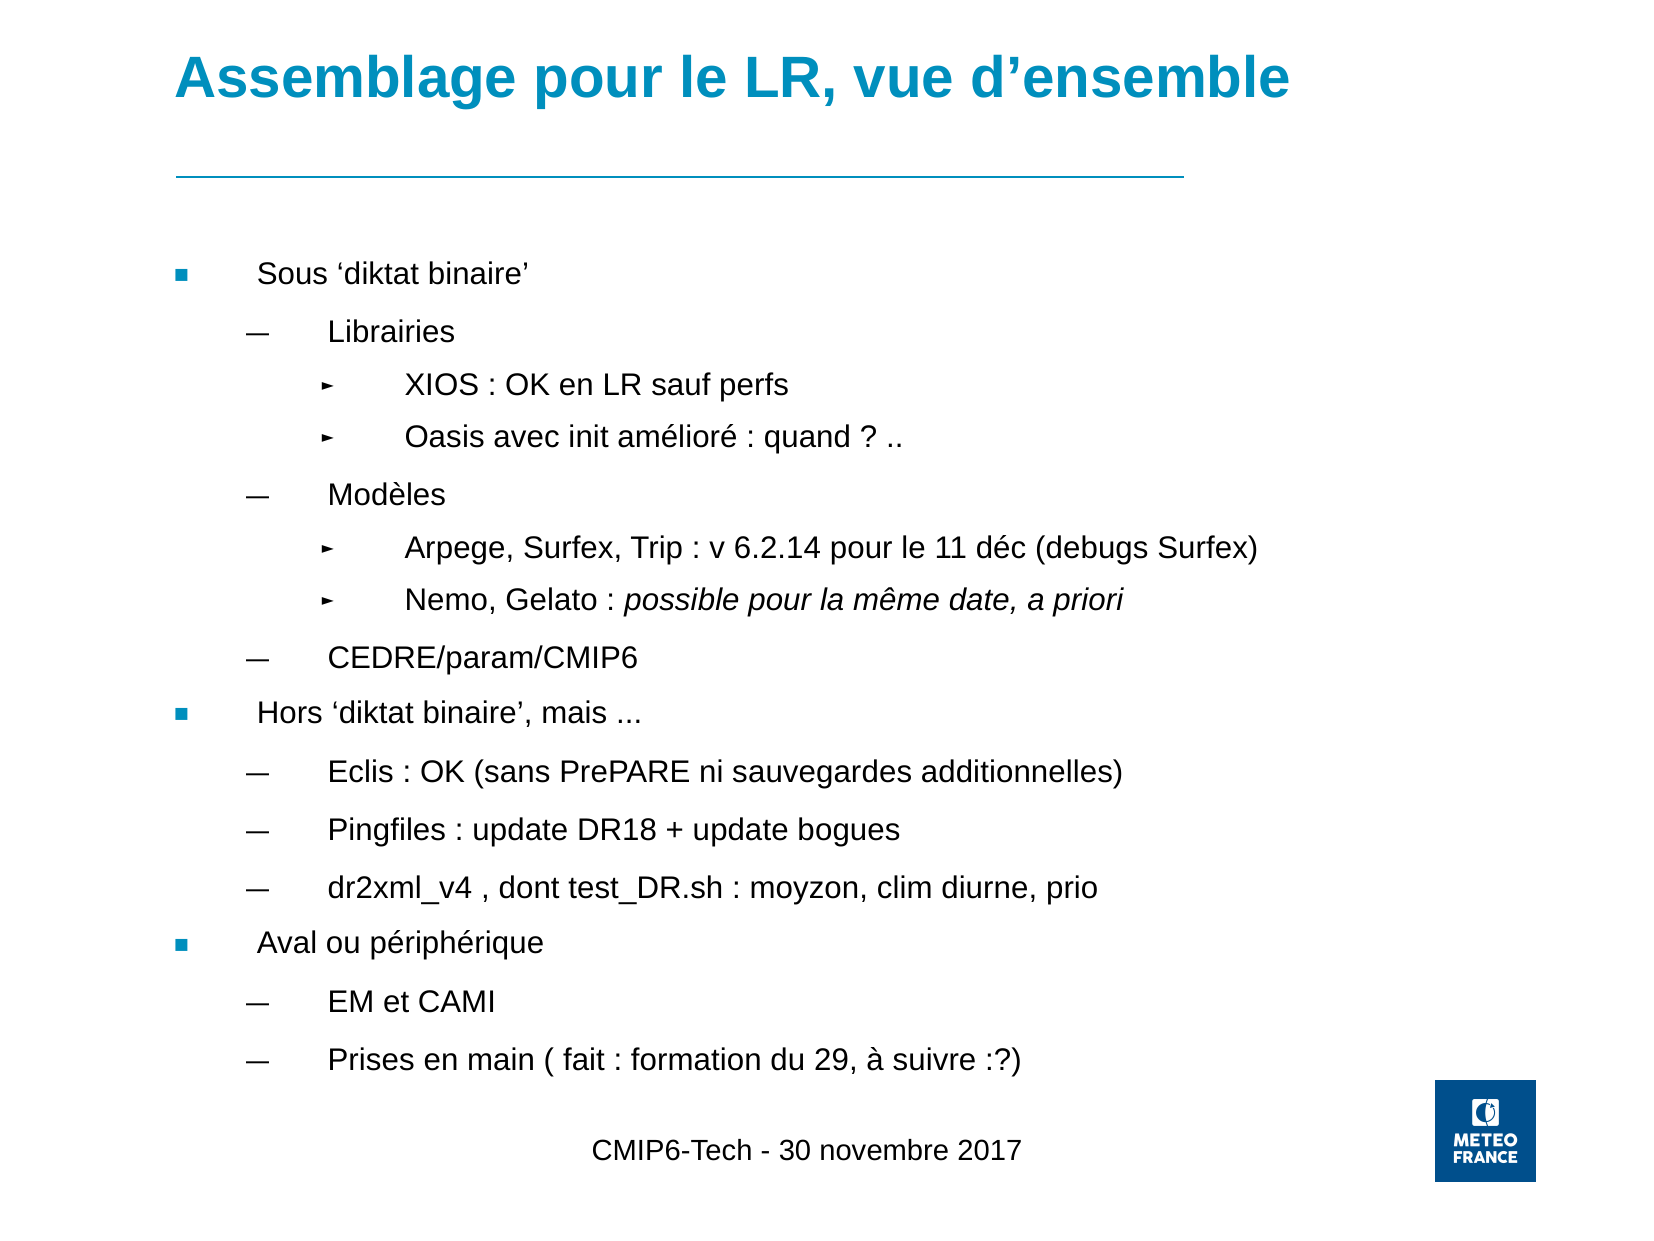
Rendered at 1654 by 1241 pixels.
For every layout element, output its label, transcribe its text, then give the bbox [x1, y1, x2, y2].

title Assemblage pour le LR, vue d’ensemble [174, 0, 1654, 156]
list Sous ‘diktat binaire’ Librairies XIOS : OK en LR sauf perfs Oasis avec init amélioré : quand ? .. Modèles Arpege, Surfex, Trip : v 6.2.14 pour le 11 déc (debugs Surfex) Nemo, Gelato : possible pour la même date, a priori CEDRE/param/CMIP6 Hors ‘diktat binaire’, mais ... Eclis : OK (sans PrePARE ni sauvegardes additionnelles) Pingfiles : update DR18 + update bogues dr2xml_v4 , dont test_DR.sh : moyzon, clim diurne, prio Aval ou périphérique EM et CAMI Prises en main ( fait : formation du 29, à suivre :?) [156, 256, 1571, 1134]
picture [1435, 1134, 1536, 1182]
